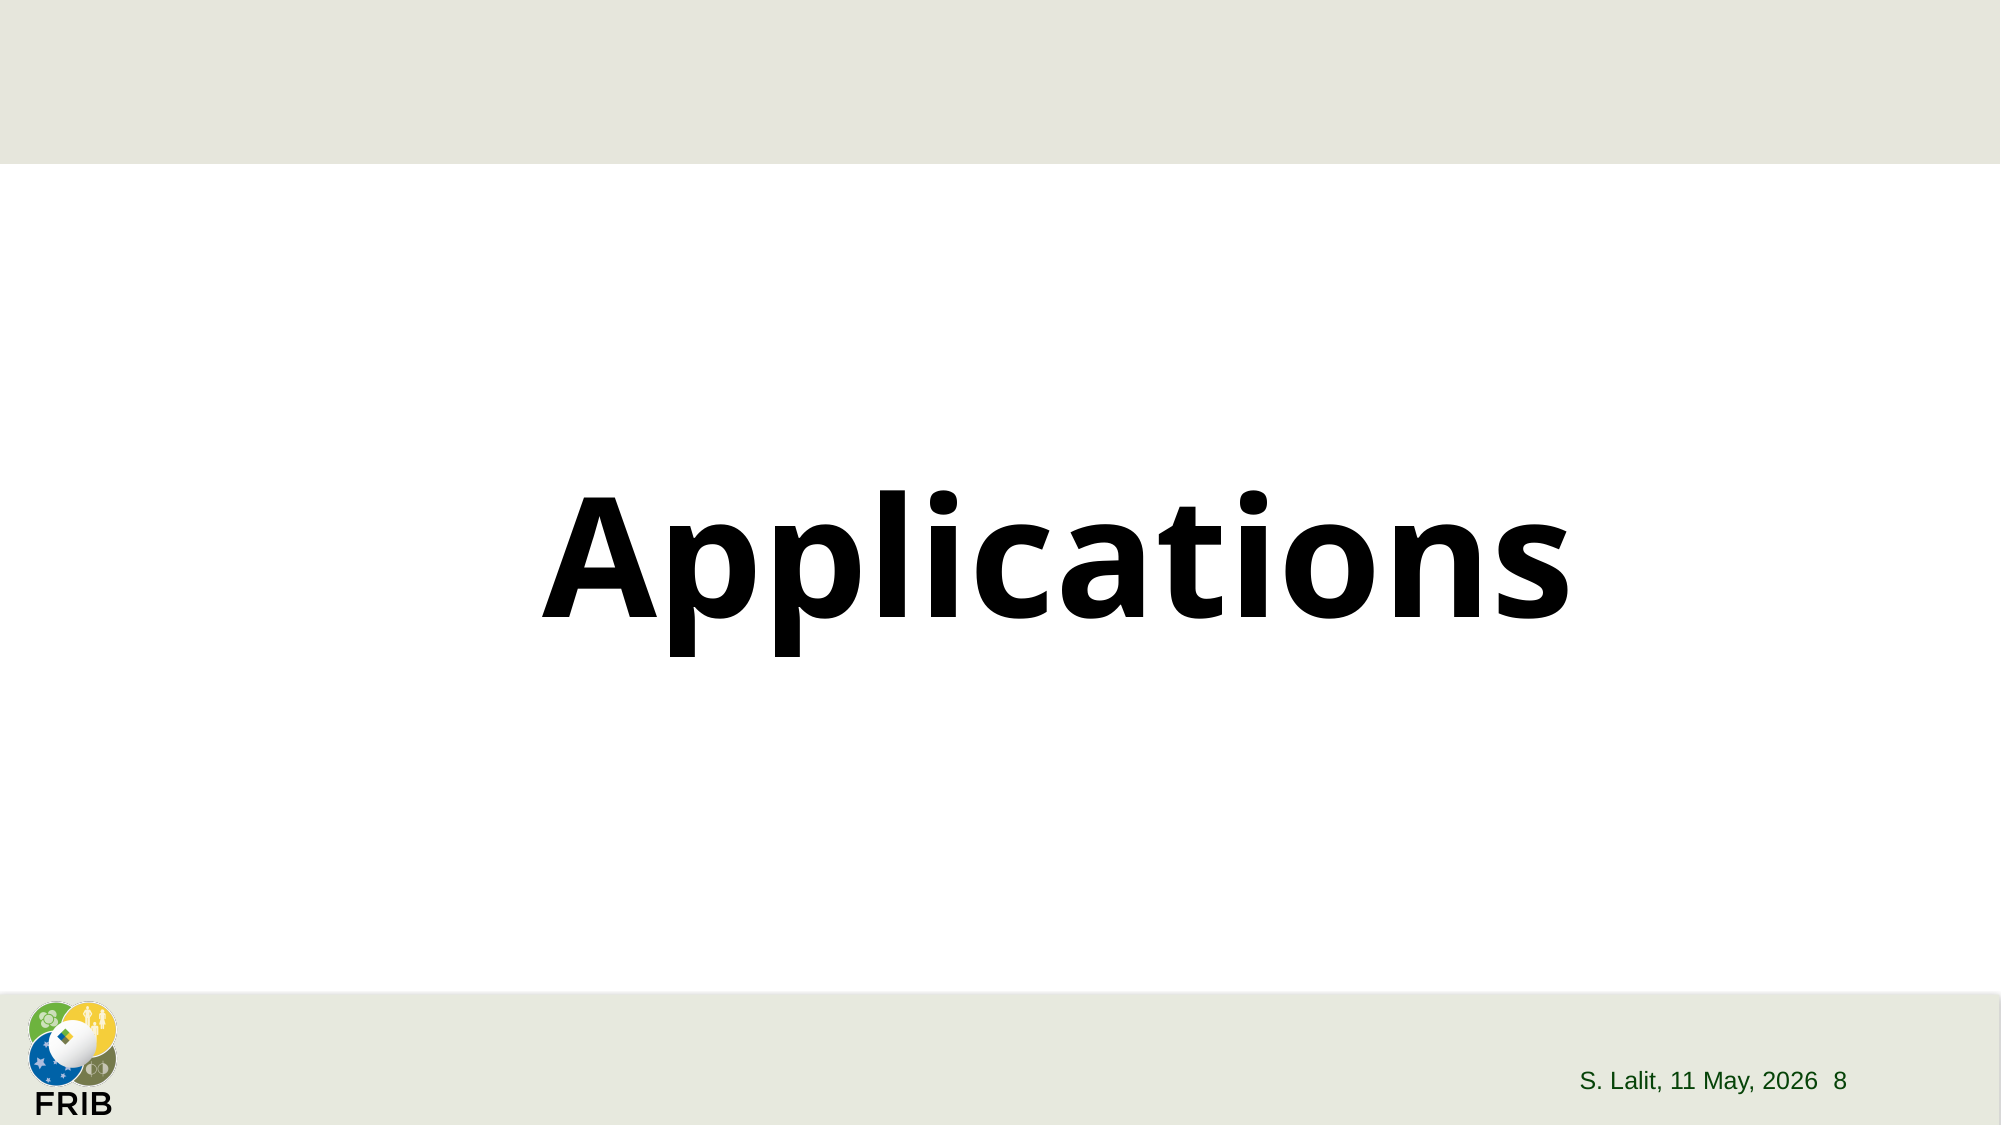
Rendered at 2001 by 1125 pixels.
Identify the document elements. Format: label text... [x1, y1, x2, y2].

picture [0, 0, 2000, 164]
picture [21, 994, 124, 1115]
text_box Applications [527, 431, 1688, 819]
